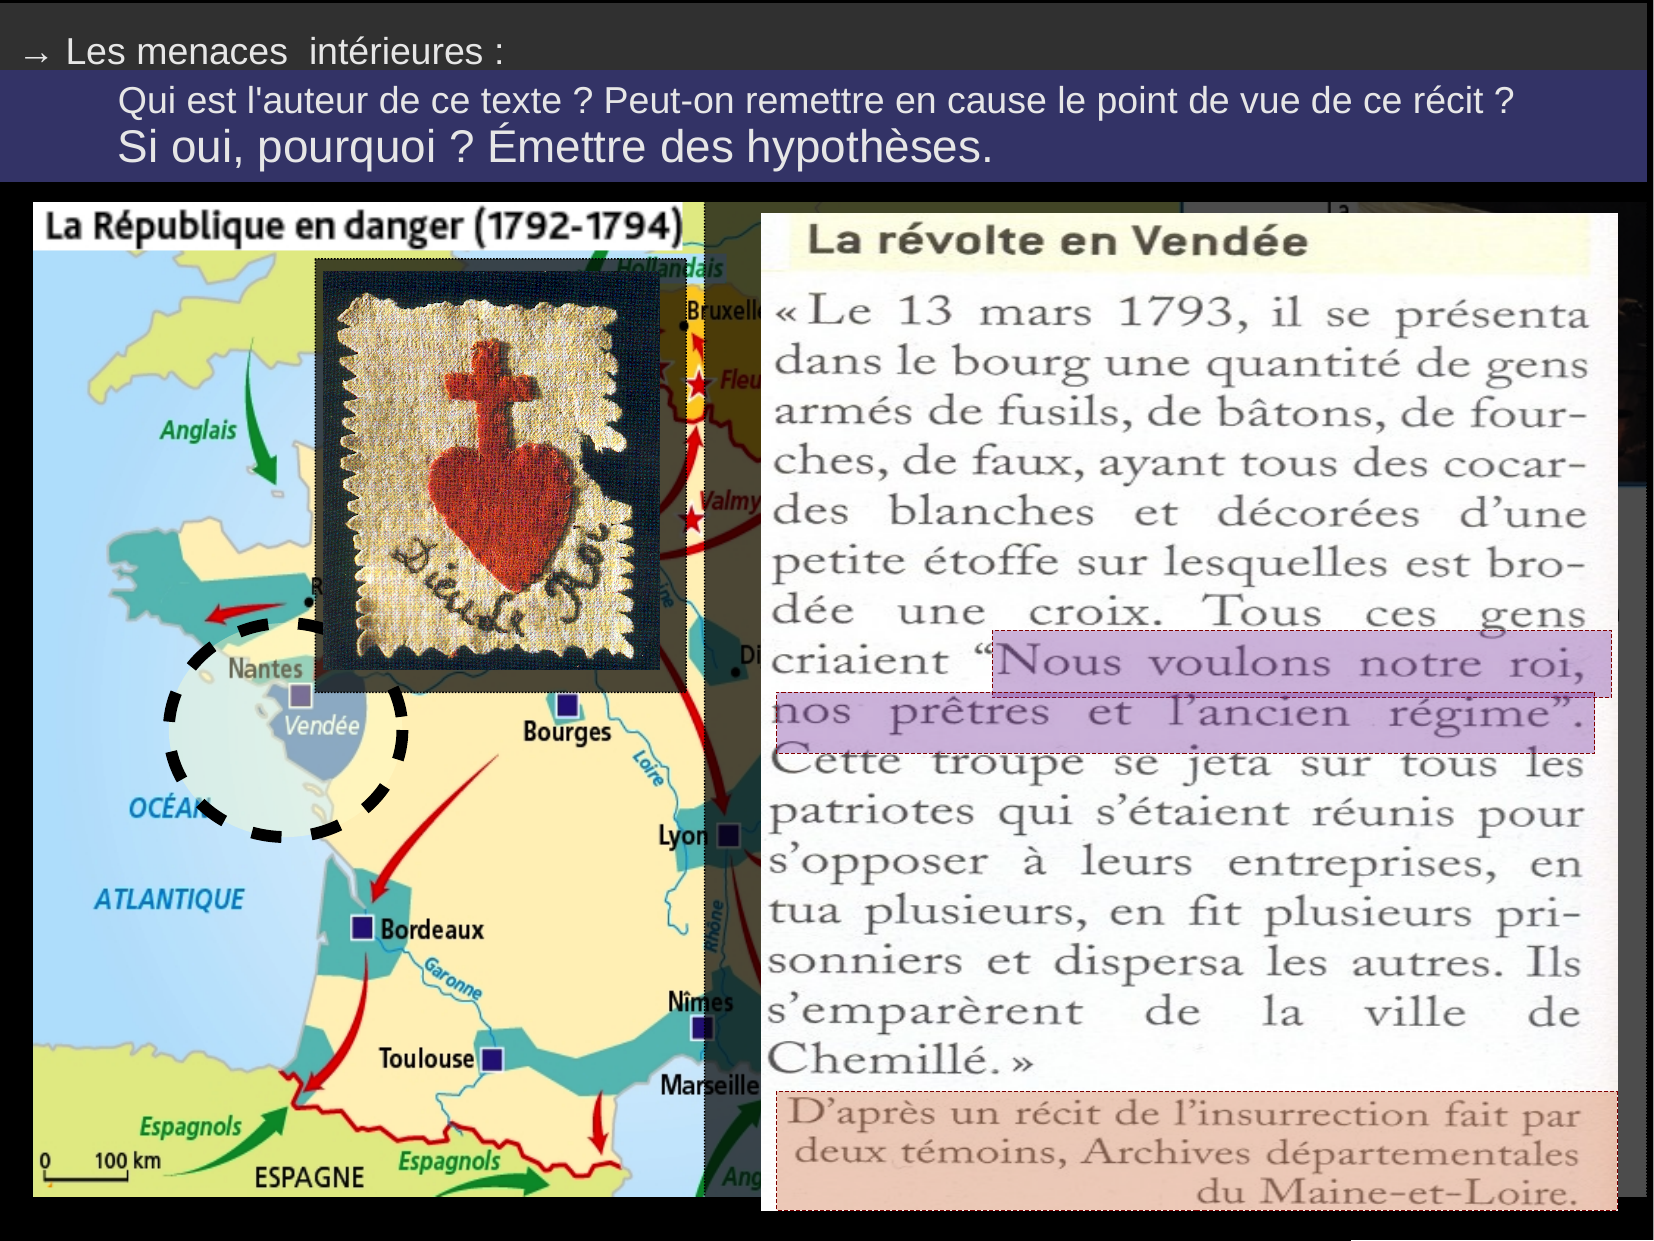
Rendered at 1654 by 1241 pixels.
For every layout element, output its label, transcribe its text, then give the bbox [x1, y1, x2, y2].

text_box [0, 182, 1647, 1241]
picture [33, 202, 704, 1197]
picture [761, 213, 1618, 1211]
text_box Qui est l'auteur de ce texte ? Peut-on remettre en cause le point de vue de ce récit ? Si oui, pourquoi ? Émettre des hypothèses. [0, 70, 1647, 182]
text_box → Les menaces intérieures : 4) Pour quelles raisons les Vendéens se révoltent-il en mars 1793 ? (docs 2 et 4) [0, 3, 1647, 70]
